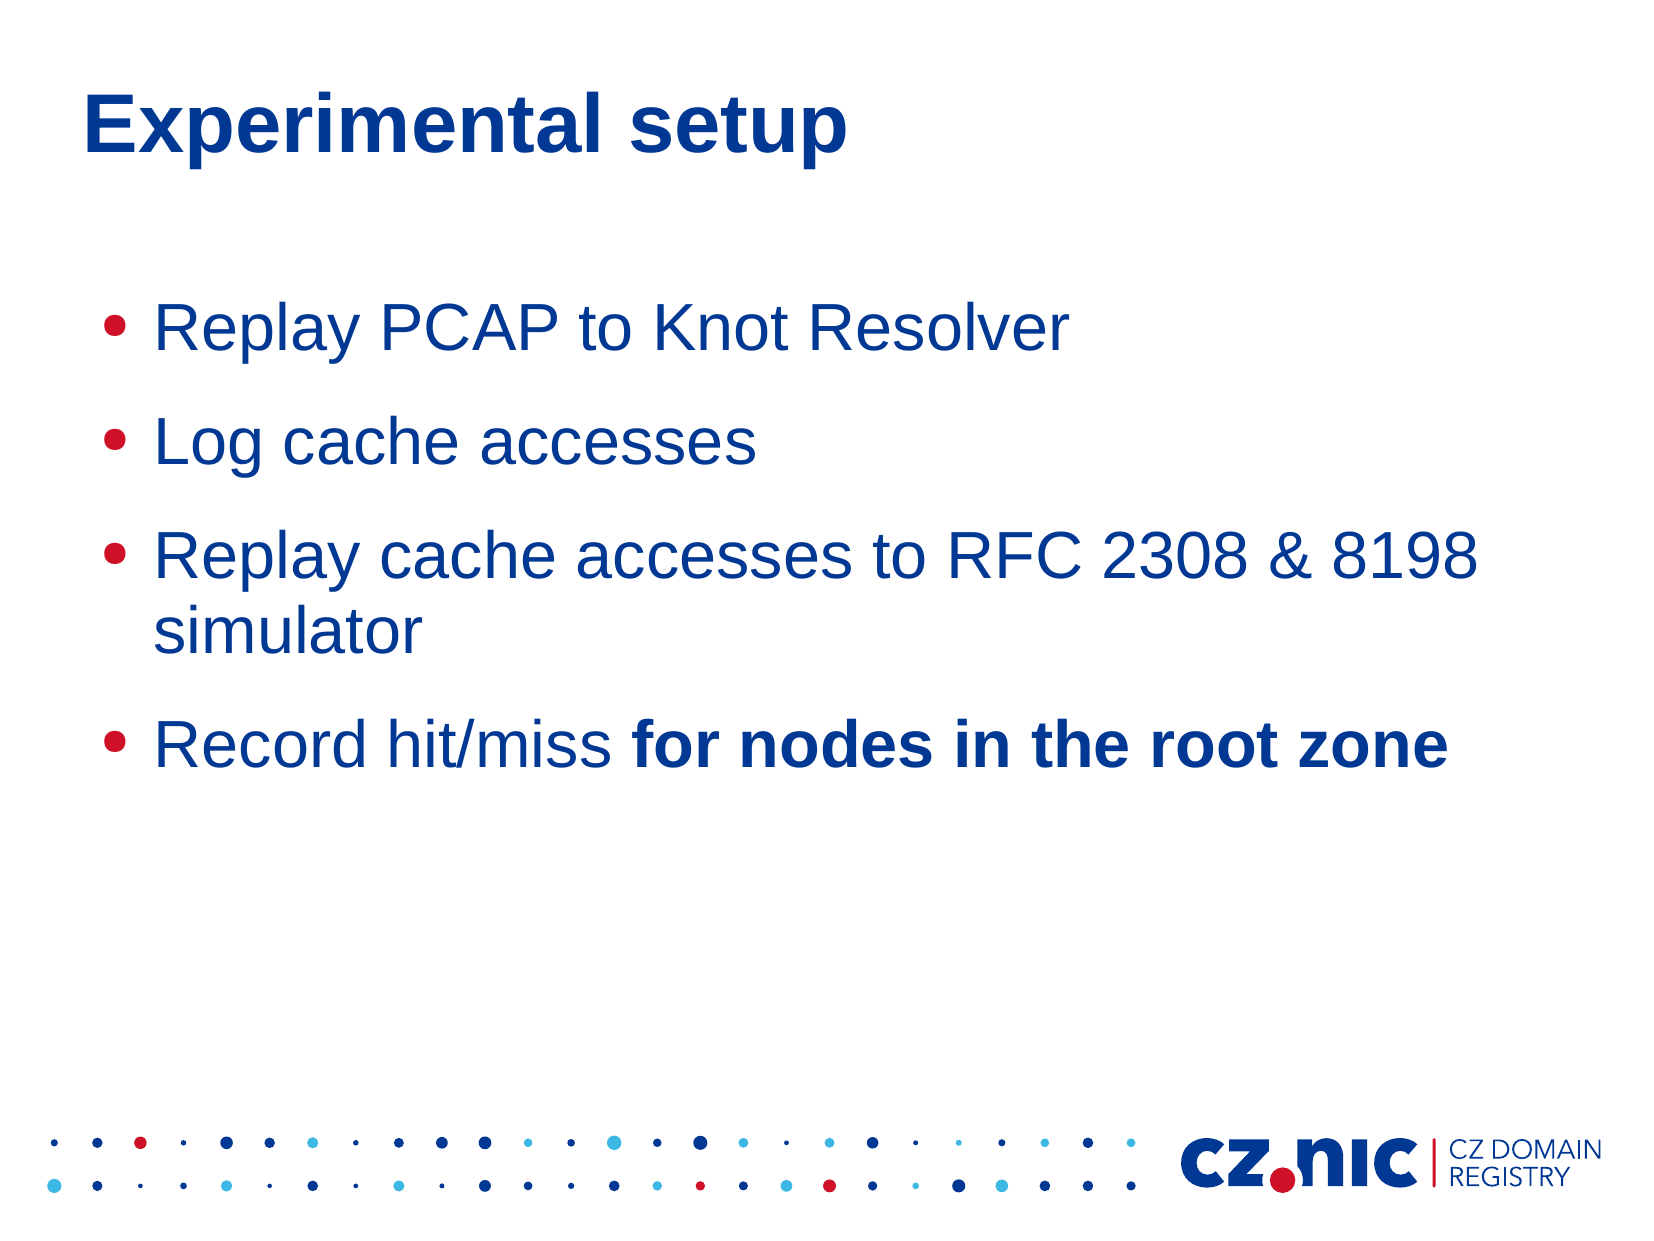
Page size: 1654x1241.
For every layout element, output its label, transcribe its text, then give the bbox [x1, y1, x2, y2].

title Experimental setup [82, 70, 1571, 178]
list Replay PCAP to Knot Resolver Log cache accesses Replay cache accesses to RFC 2308 & 8198 simulator Record hit/miss for nodes in the root zone [82, 290, 1571, 1010]
